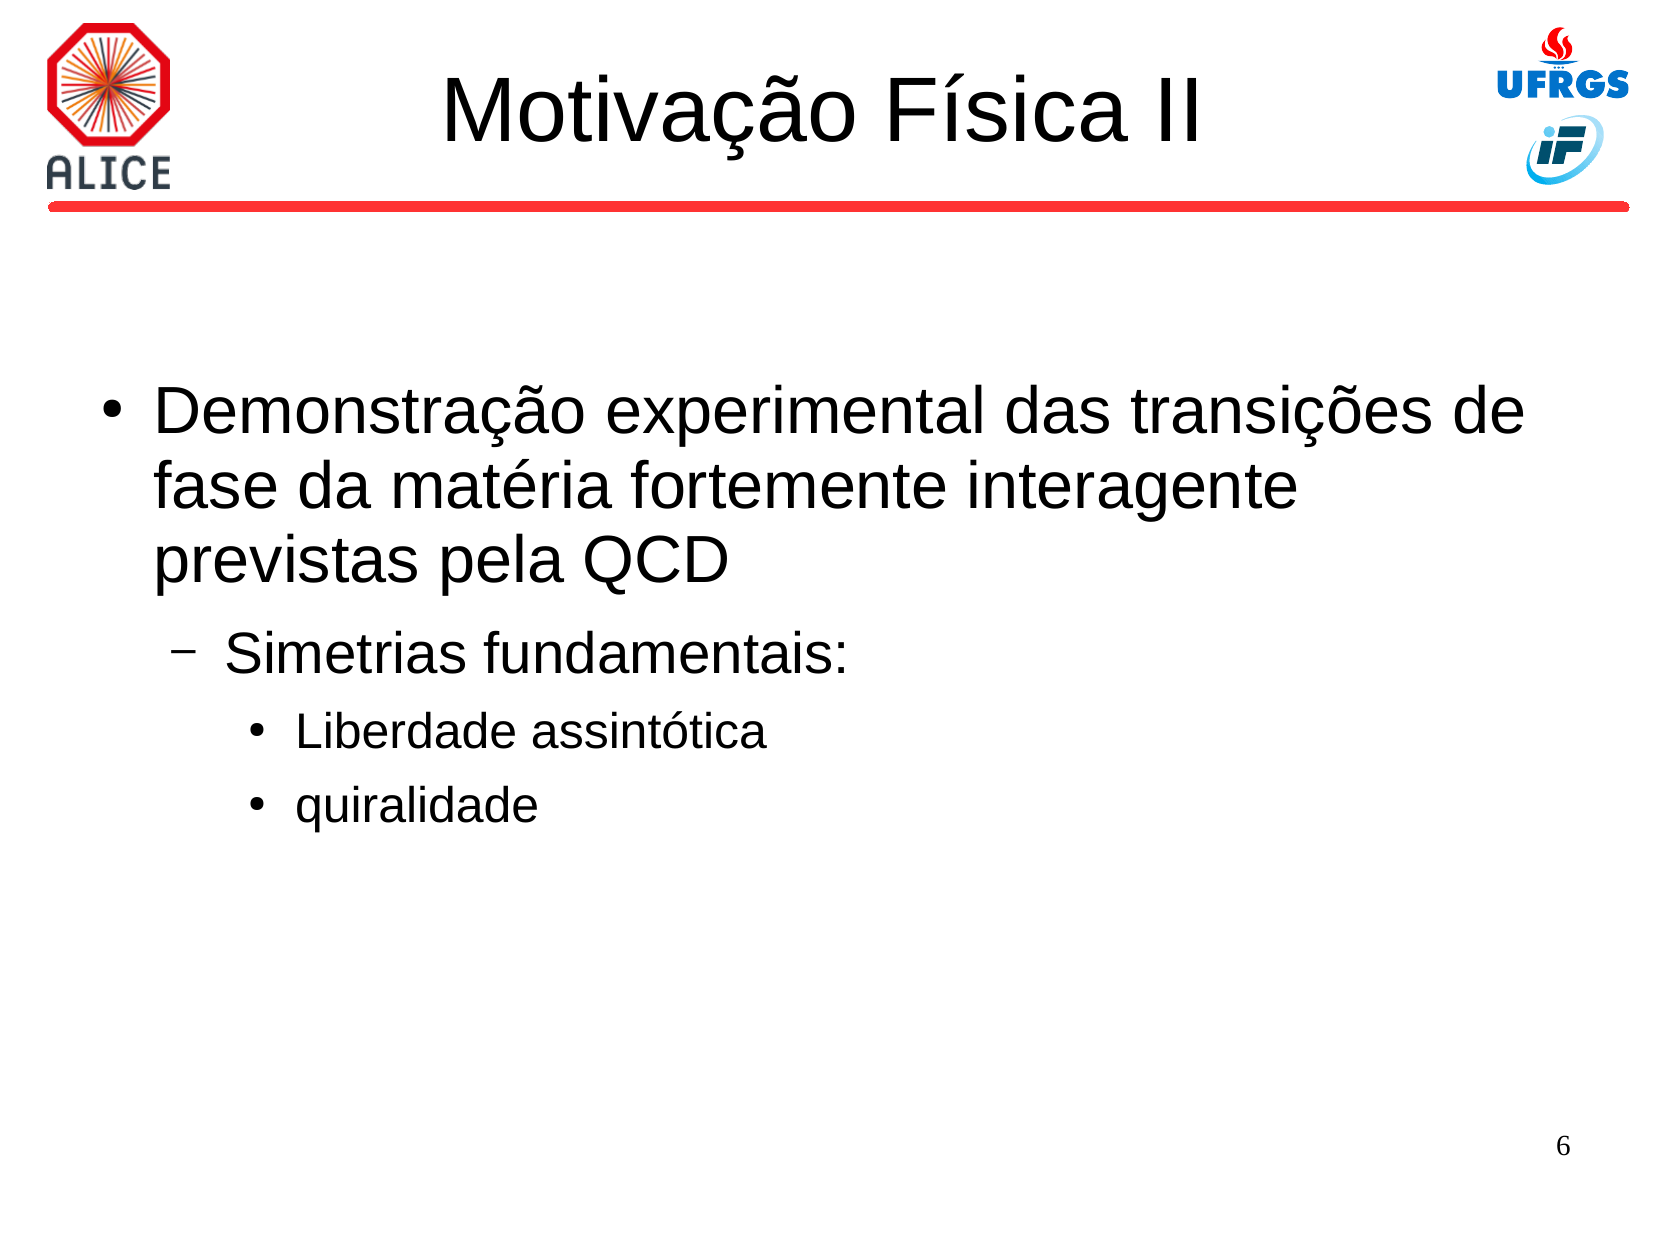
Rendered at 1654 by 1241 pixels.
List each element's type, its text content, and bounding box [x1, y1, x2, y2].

picture [1526, 153, 1531, 162]
title Motivação Física II [193, 5, 1453, 213]
list Demonstração experimental das transições de fase da matéria fortemente interagente previstas pela QCD Simetrias fundamentais: Liberdade assintótica quiralidade [82, 372, 1571, 1093]
picture [1542, 176, 1558, 185]
picture [47, 23, 170, 190]
picture [1497, 27, 1629, 103]
